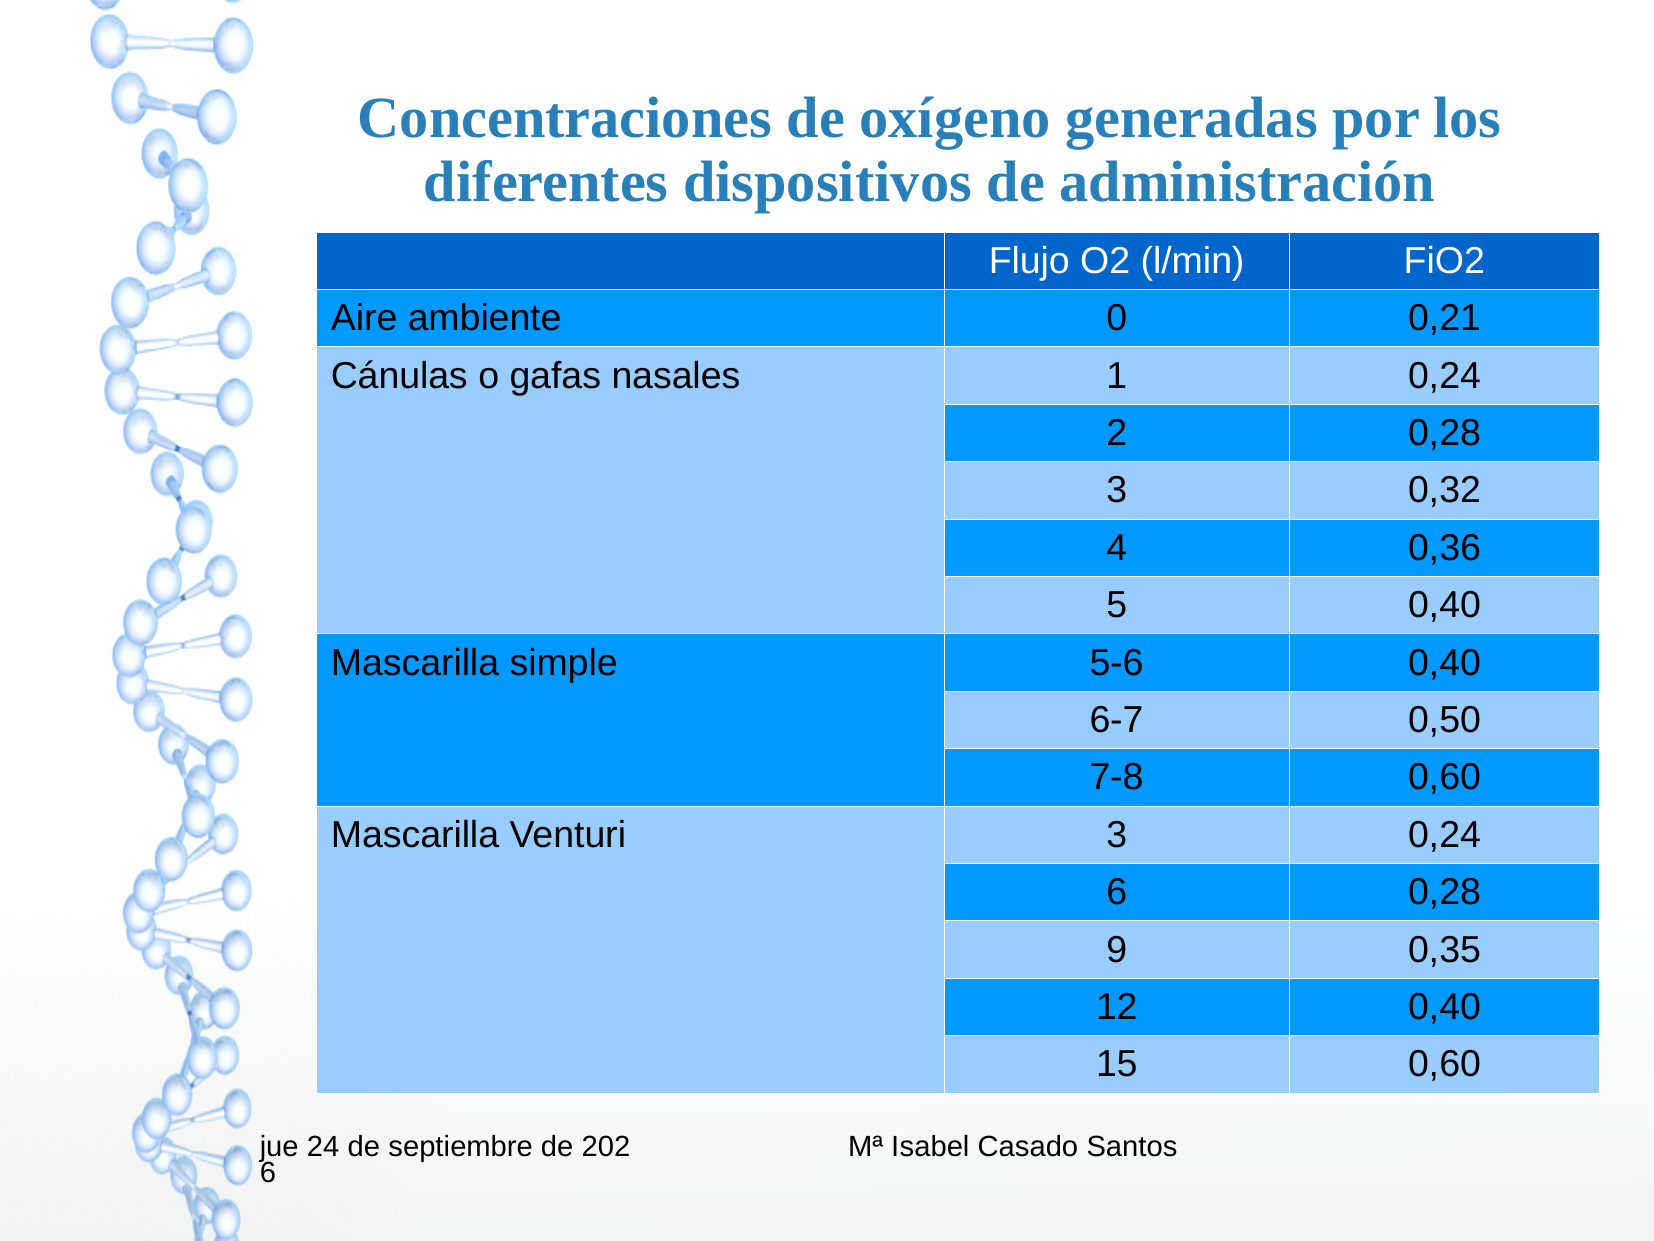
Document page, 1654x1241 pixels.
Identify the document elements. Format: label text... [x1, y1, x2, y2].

table_cell 0 [945, 290, 1289, 346]
table_cell 2 [945, 405, 1289, 461]
table_cell 0,24 [1290, 347, 1599, 404]
table_cell Aire ambiente [317, 290, 944, 346]
table_cell 0,60 [1290, 749, 1599, 806]
table_cell 15 [945, 1036, 1289, 1093]
table_cell 0,40 [1290, 634, 1599, 691]
table_cell 0,32 [1290, 462, 1599, 519]
table_cell 4 [945, 520, 1289, 576]
table_cell 0,28 [1290, 405, 1599, 461]
table_cell 9 [945, 921, 1289, 978]
table_cell 0,28 [1290, 864, 1599, 920]
picture [0, 0, 1654, 1241]
table_cell 0,40 [1290, 979, 1599, 1035]
table_cell 3 [945, 462, 1289, 519]
table_header Flujo O2 (l/min) [945, 233, 1289, 289]
title Concentraciones de oxígeno generadas por los diferentes dispositivos de administración [265, 47, 1595, 252]
table_cell 0,60 [1290, 1036, 1599, 1093]
table_cell 0,50 [1290, 692, 1599, 748]
table_cell 0,24 [1290, 807, 1599, 863]
table_header [317, 233, 944, 289]
table_cell 12 [945, 979, 1289, 1035]
table_cell 1 [945, 347, 1289, 404]
table_cell 3 [945, 807, 1289, 863]
table_cell 0,35 [1290, 921, 1599, 978]
table_cell 0,36 [1290, 520, 1599, 576]
table_cell Mascarilla Venturi [317, 807, 944, 1093]
table_cell 6 [945, 864, 1289, 920]
table_cell 0,40 [1290, 577, 1599, 633]
table_cell Mascarilla simple [317, 634, 944, 806]
table_cell Cánulas o gafas nasales [317, 347, 944, 633]
table_cell 5-6 [945, 634, 1289, 691]
table_header FiO2 [1290, 233, 1599, 289]
table_cell 0,21 [1290, 290, 1599, 346]
table_cell 7-8 [945, 749, 1289, 806]
table_cell 6-7 [945, 692, 1289, 748]
table_cell 5 [945, 577, 1289, 633]
